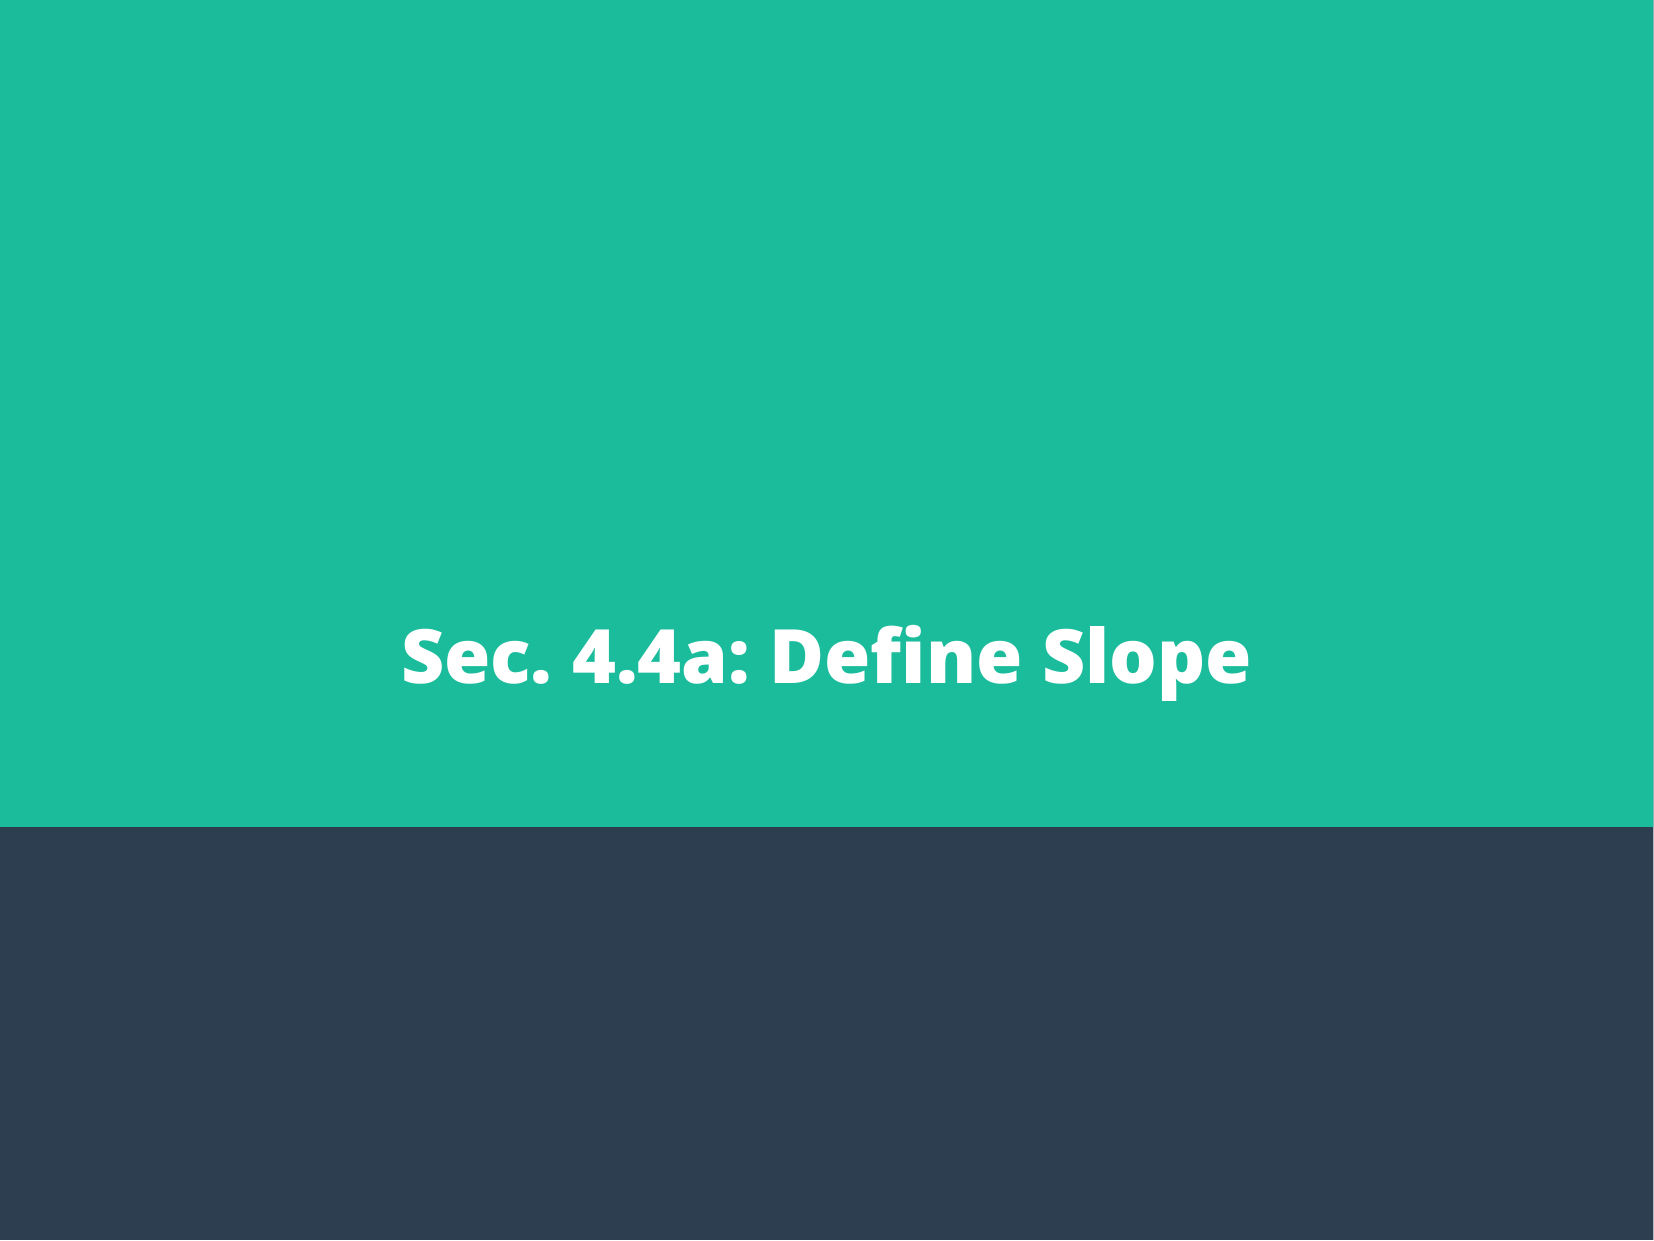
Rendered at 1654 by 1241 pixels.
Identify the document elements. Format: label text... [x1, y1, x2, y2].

title Sec. 4.4a: Define Slope [59, 480, 1595, 778]
